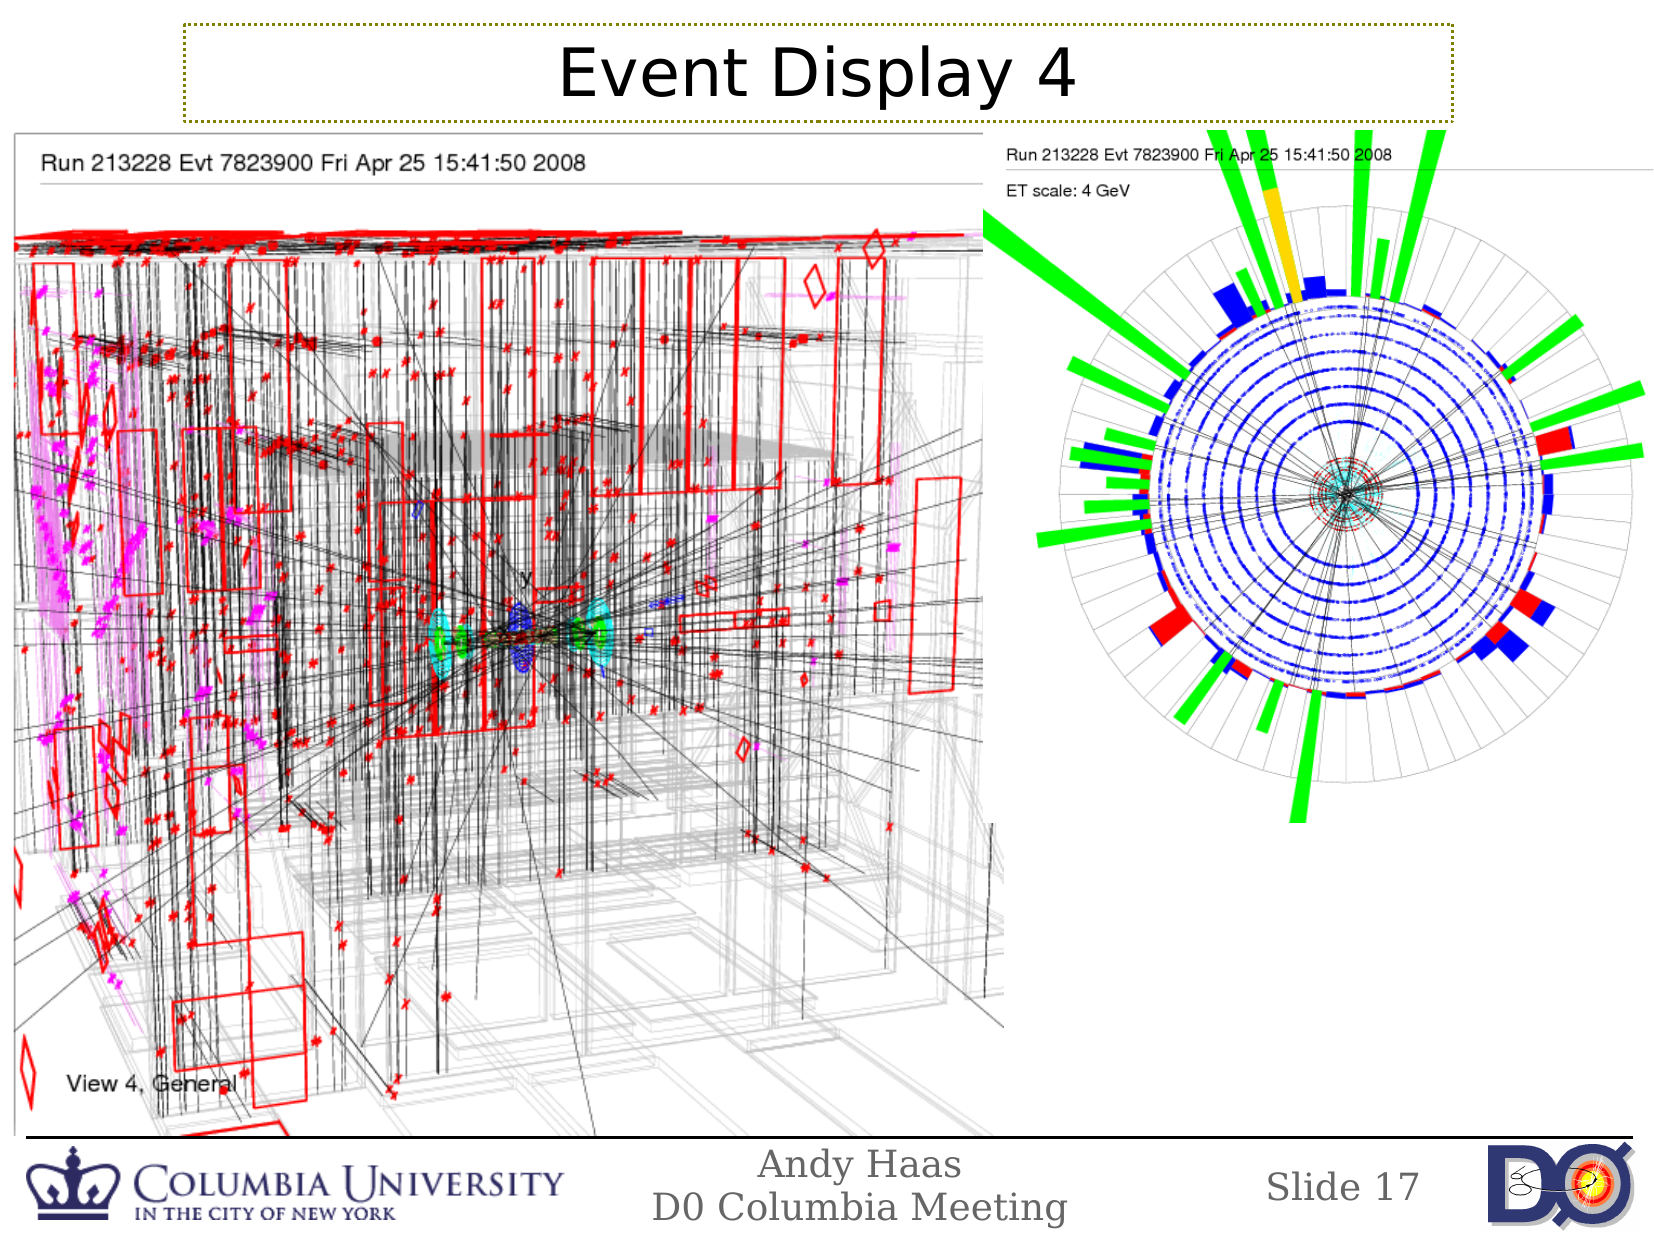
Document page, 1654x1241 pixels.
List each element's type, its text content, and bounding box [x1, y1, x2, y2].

picture [5, 130, 1654, 1137]
picture [1479, 1140, 1639, 1233]
title Event Display 4 [184, 24, 1453, 122]
picture [26, 1146, 565, 1220]
